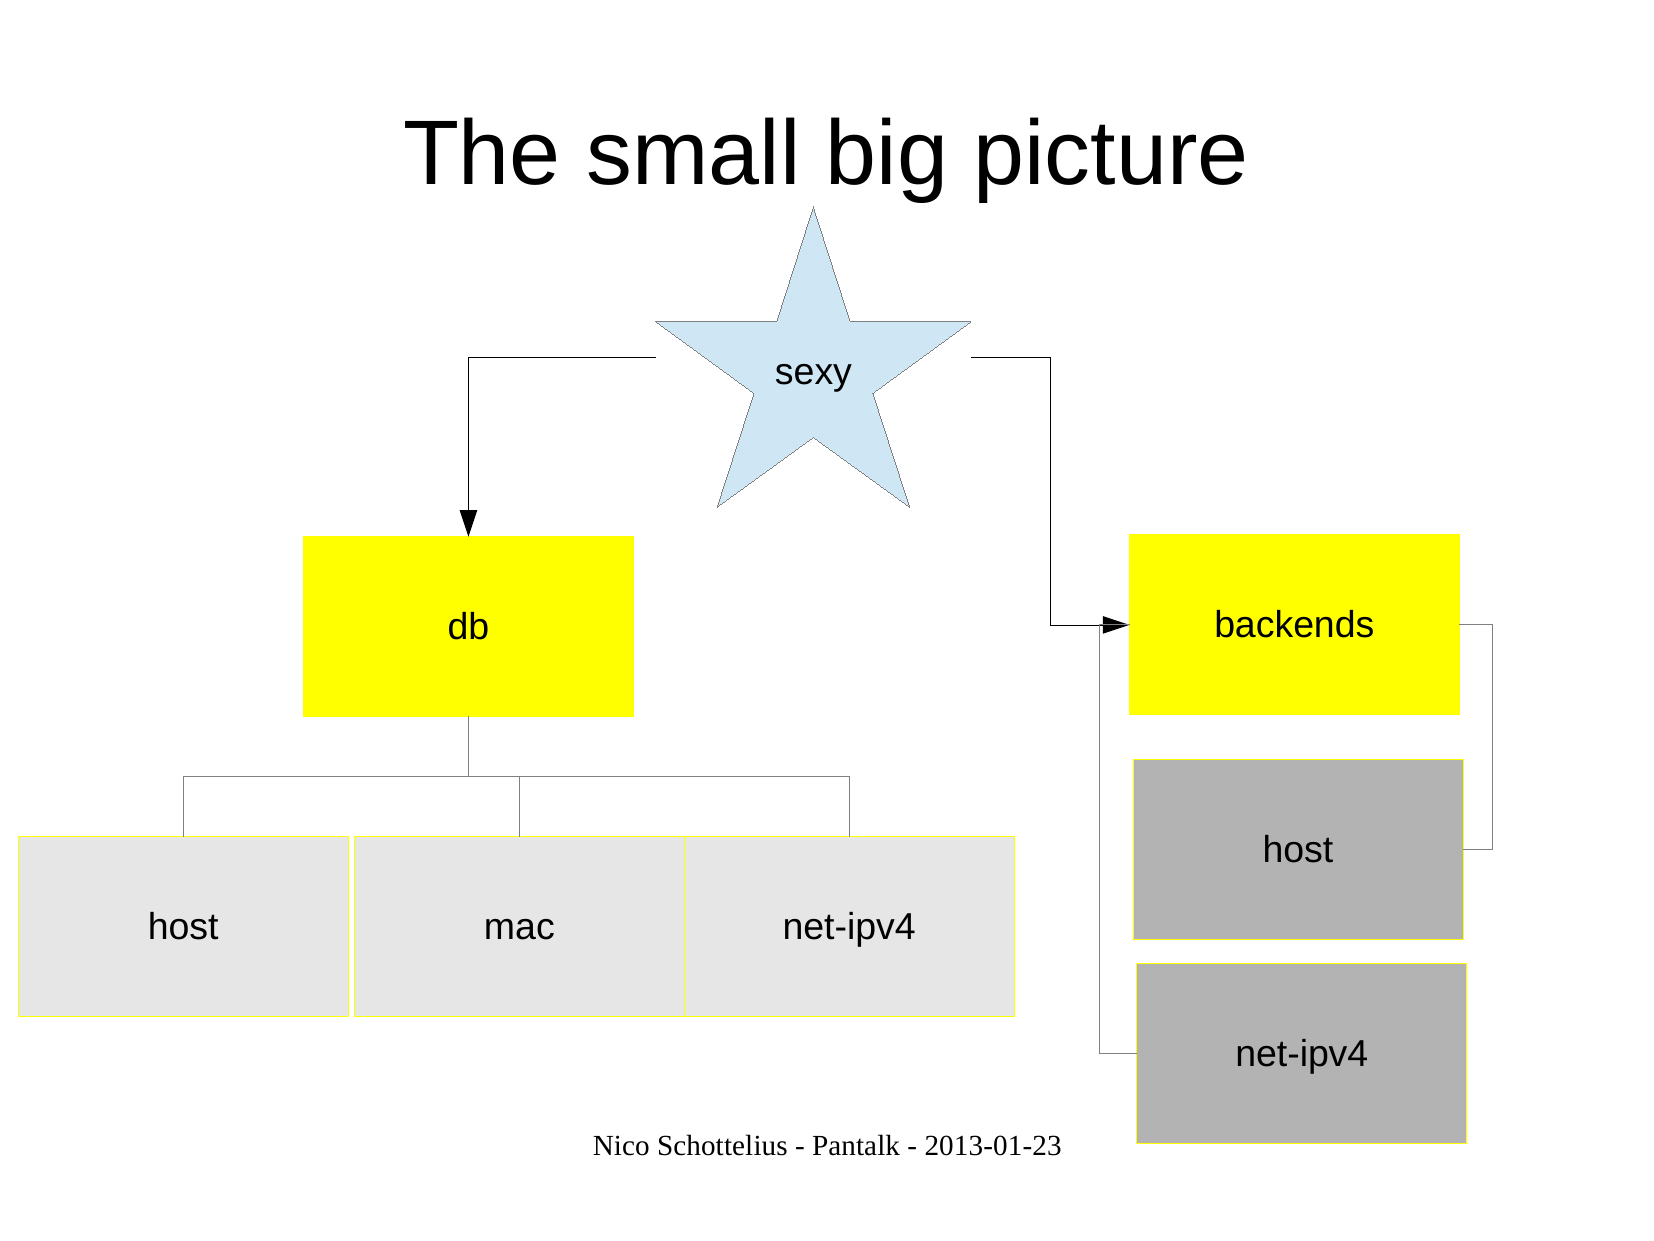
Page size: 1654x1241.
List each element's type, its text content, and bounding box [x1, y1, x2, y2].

text_box host [1133, 759, 1464, 940]
text_box net-ipv4 [684, 836, 1015, 1017]
text_box backends [1129, 534, 1460, 715]
text_box db [303, 536, 634, 717]
text_box host [18, 836, 349, 1017]
text_box sexy [655, 206, 971, 508]
title The small big picture [82, 49, 1571, 257]
text_box mac [354, 836, 684, 1017]
text_box net-ipv4 [1136, 963, 1467, 1144]
